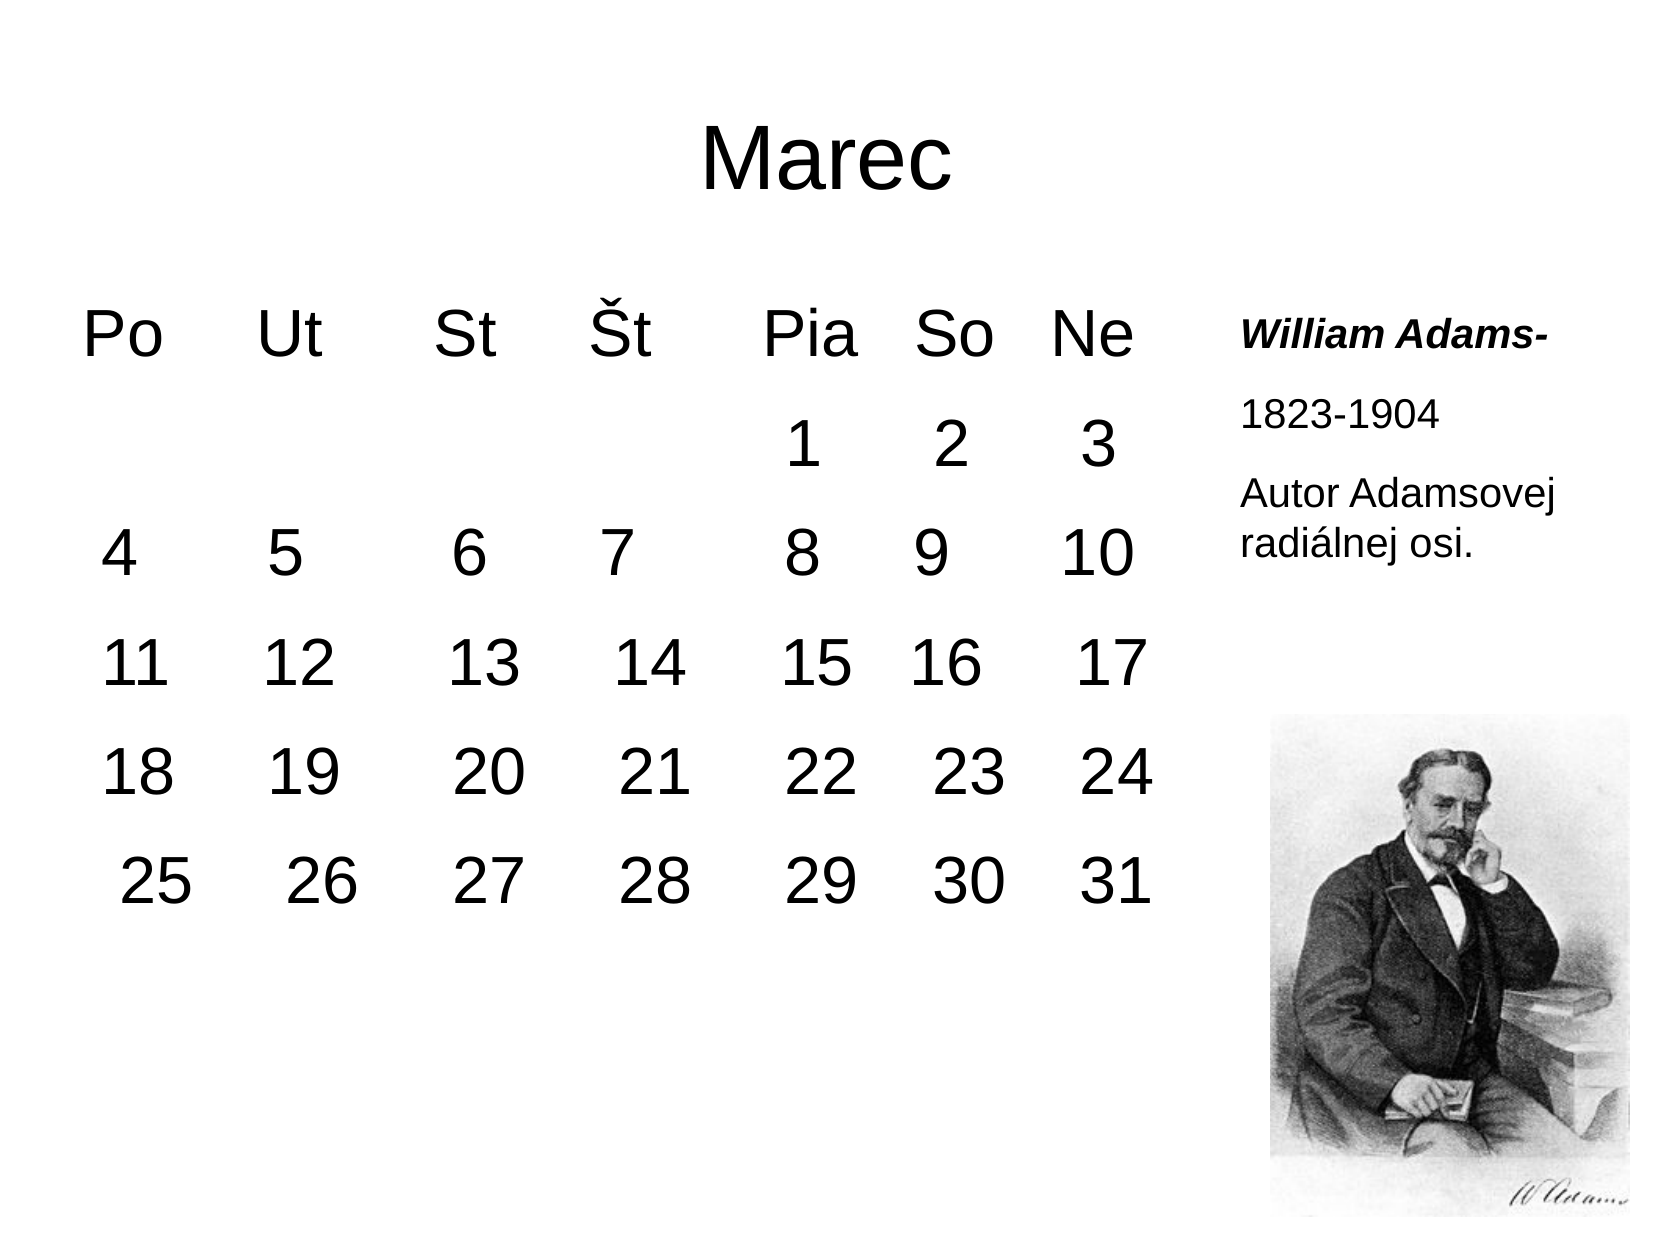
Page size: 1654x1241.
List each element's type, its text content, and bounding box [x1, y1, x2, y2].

list Po Ut St Št Pia So Ne 1 2 3 4 5 6 7 8 9 10 11 12 13 14 15 16 17 18 19 20 21 22 23 24 25 26 27 28 29 30 31 [82, 290, 1654, 1109]
list William Adams- 1823-1904 Autor Adamsovej radiálnej osi. [1240, 307, 1619, 526]
picture [1270, 714, 1630, 1217]
title Marec [82, 49, 1571, 257]
